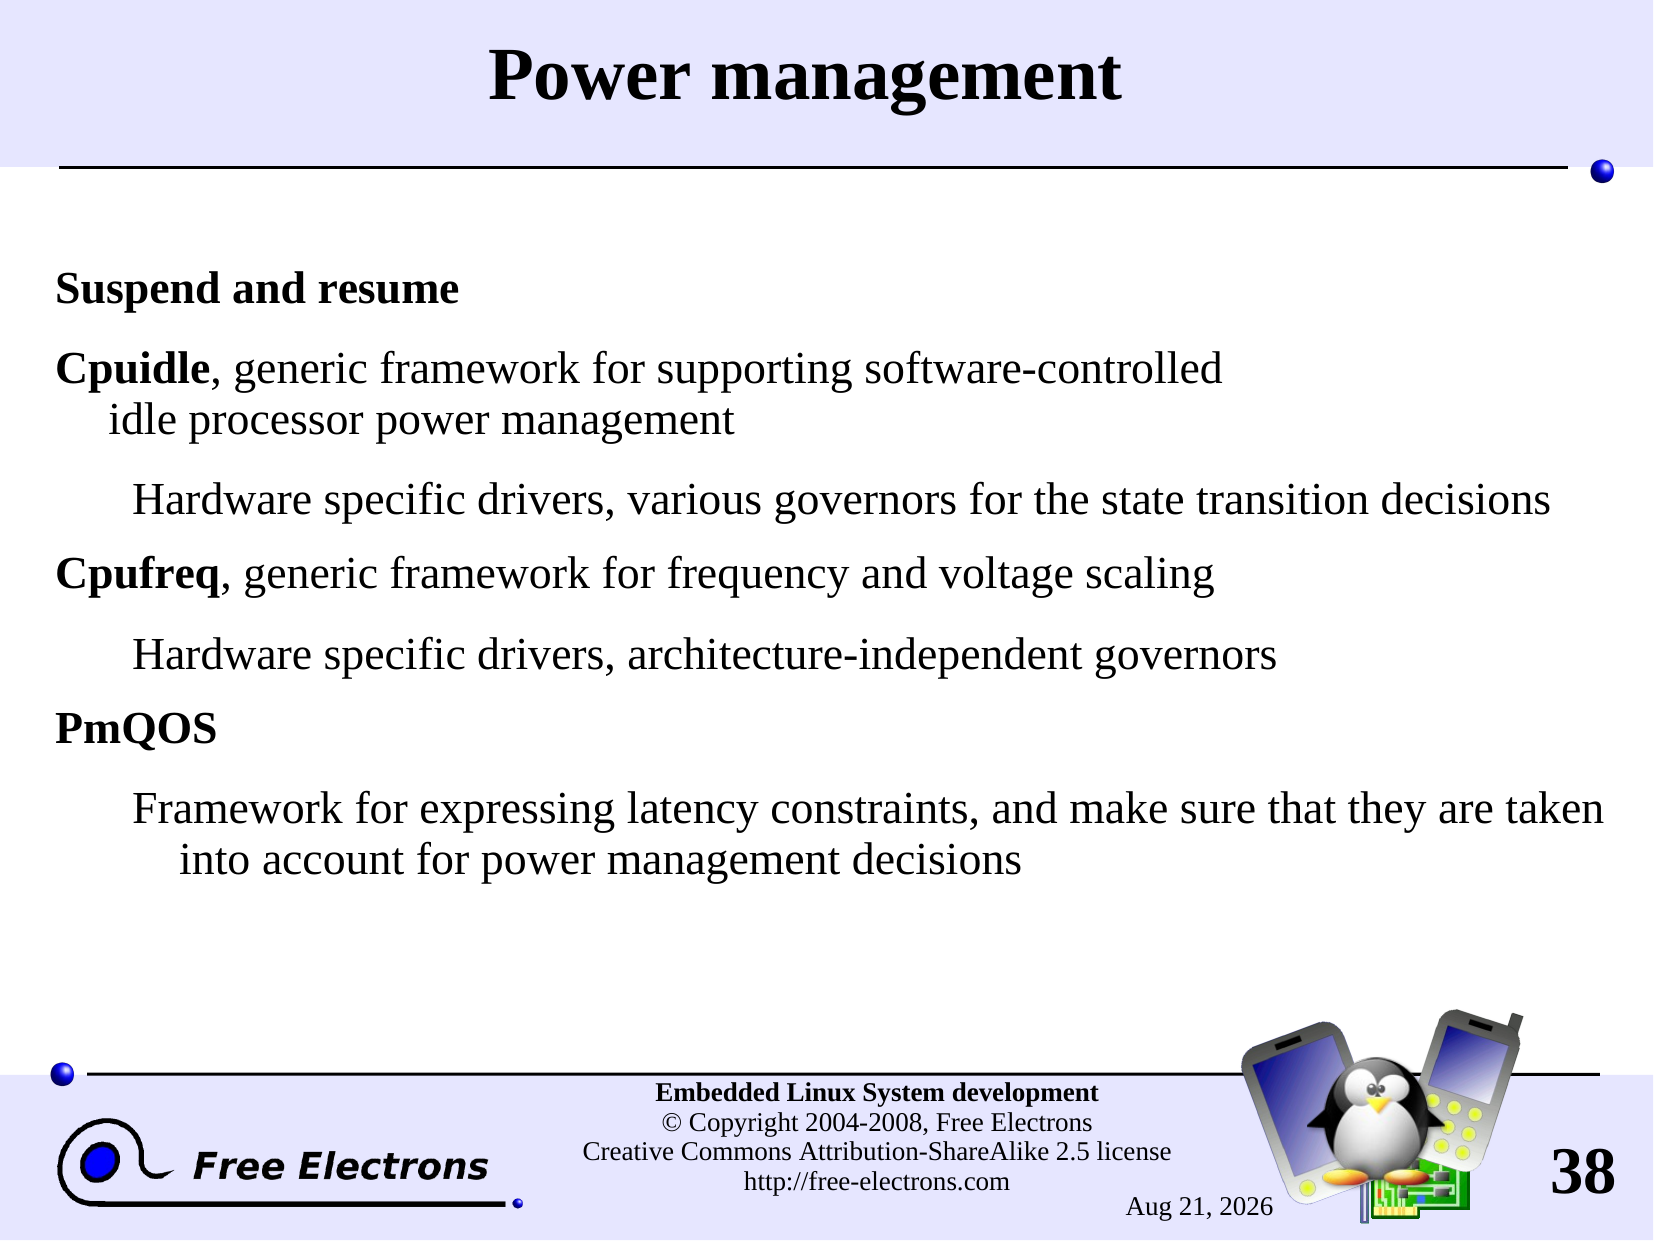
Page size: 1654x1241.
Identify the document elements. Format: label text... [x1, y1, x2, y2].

list Suspend and resume Cpuidle, generic framework for supporting software-controlled idle processor power management Hardware specific drivers, various governors for the state transition decisions Cpufreq, generic framework for frequency and voltage scaling Hardware specific drivers, architecture-independent governors PmQOS Framework for expressing latency constraints, and make sure that they are taken into account for power management decisions [37, 262, 1632, 963]
title Power management [60, 25, 1551, 124]
picture [50, 1107, 527, 1216]
picture [1225, 983, 1538, 1241]
